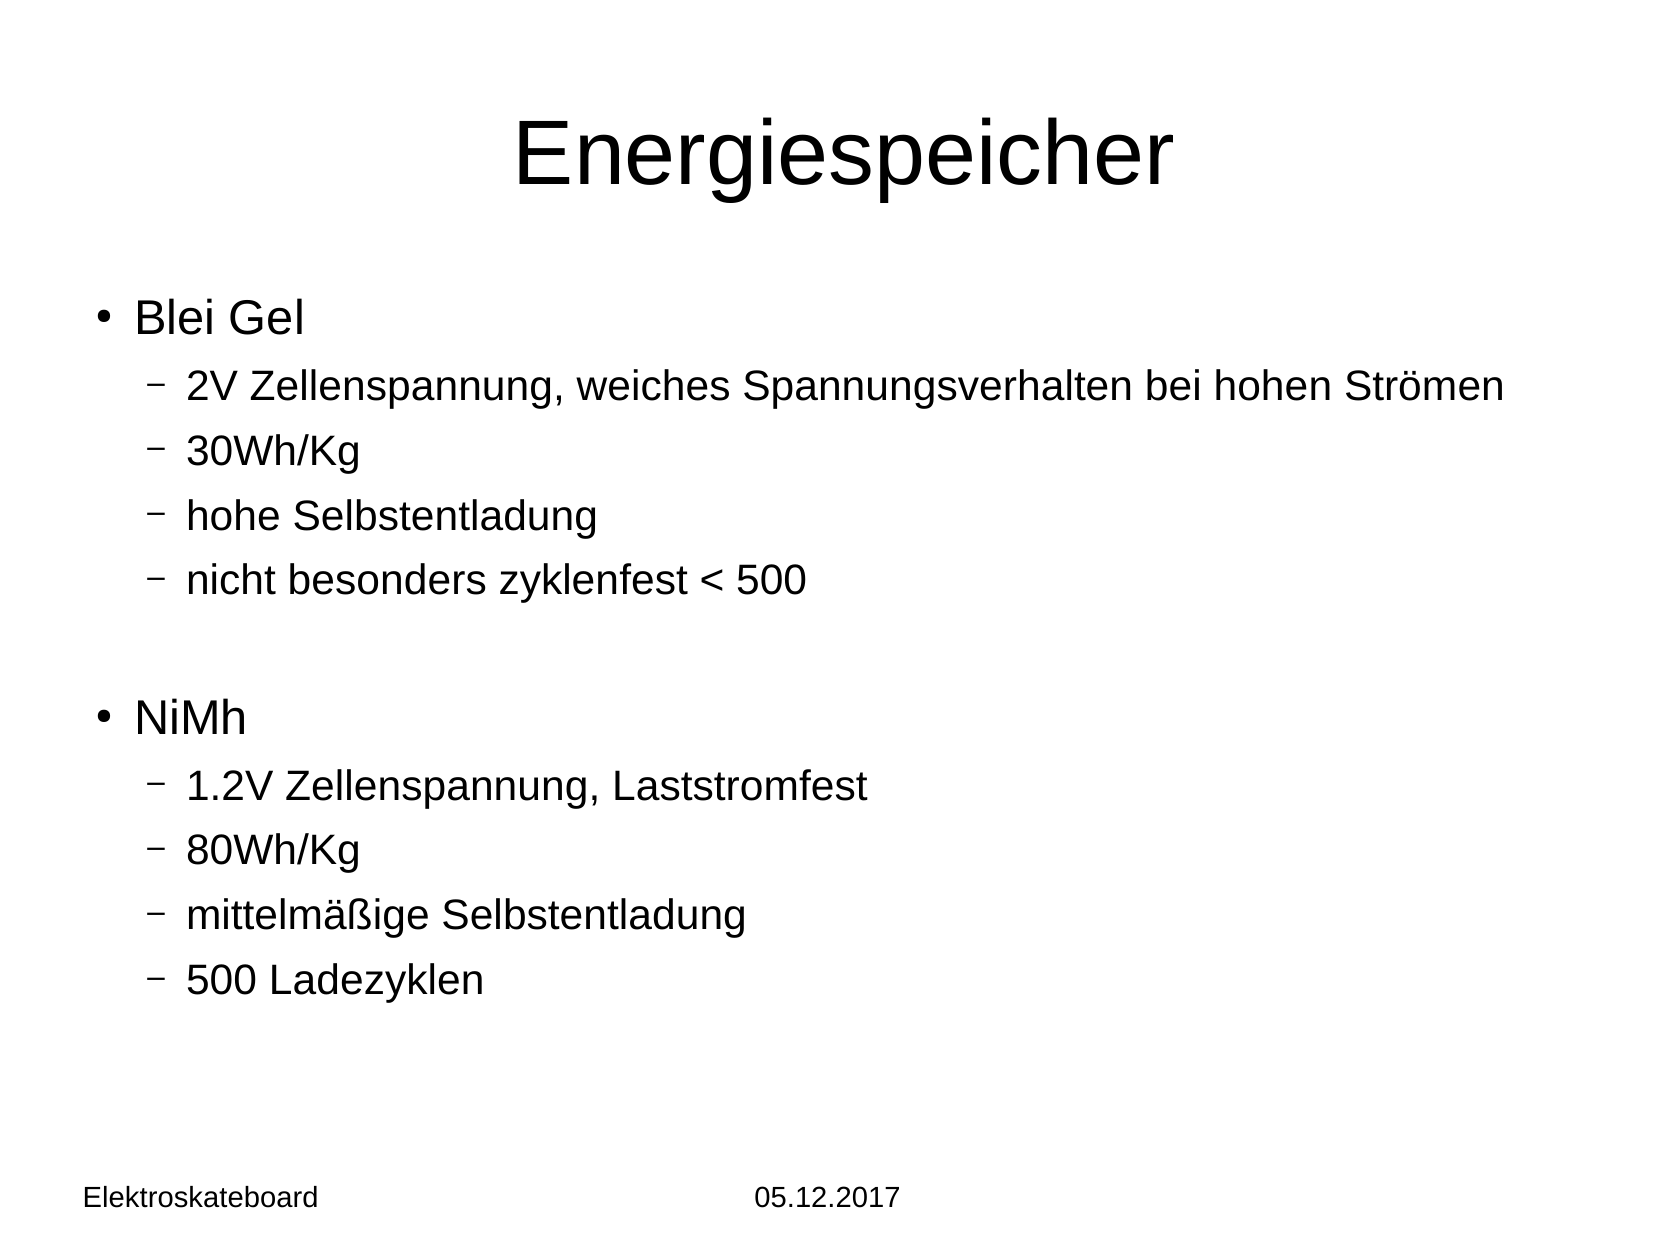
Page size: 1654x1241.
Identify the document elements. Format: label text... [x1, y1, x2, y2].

list Blei Gel 2V Zellenspannung, weiches Spannungsverhalten bei hohen Strömen 30Wh/Kg hohe Selbstentladung nicht besonders zyklenfest < 500 NiMh 1.2V Zellenspannung, Laststromfest 80Wh/Kg mittelmäßige Selbstentladung 500 Ladezyklen [82, 290, 1571, 1010]
title Energiespeicher [82, 49, 1571, 257]
